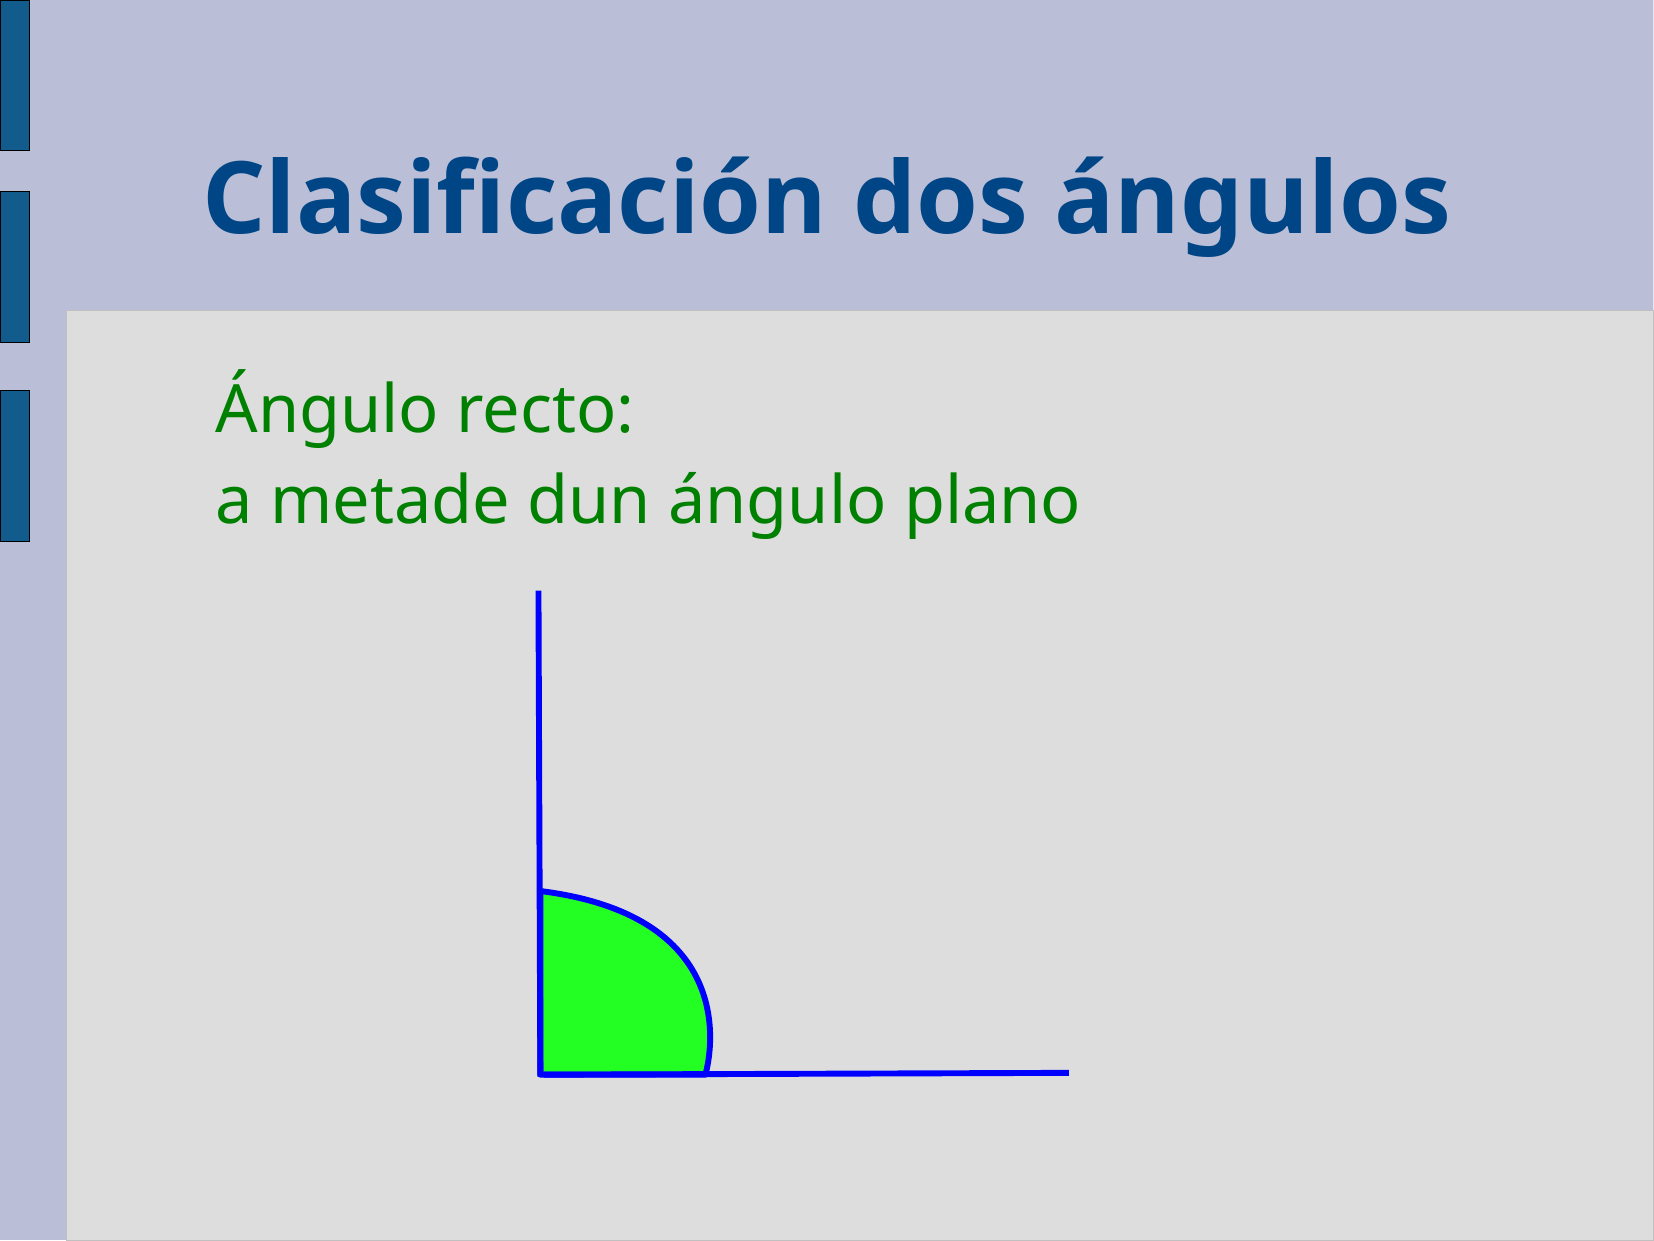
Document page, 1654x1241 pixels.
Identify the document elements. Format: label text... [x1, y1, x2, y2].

title Clasificación dos ángulos [121, 98, 1534, 291]
text_box [543, 891, 711, 1071]
text_box Ángulo recto: a metade dun ángulo plano [177, 354, 1506, 556]
